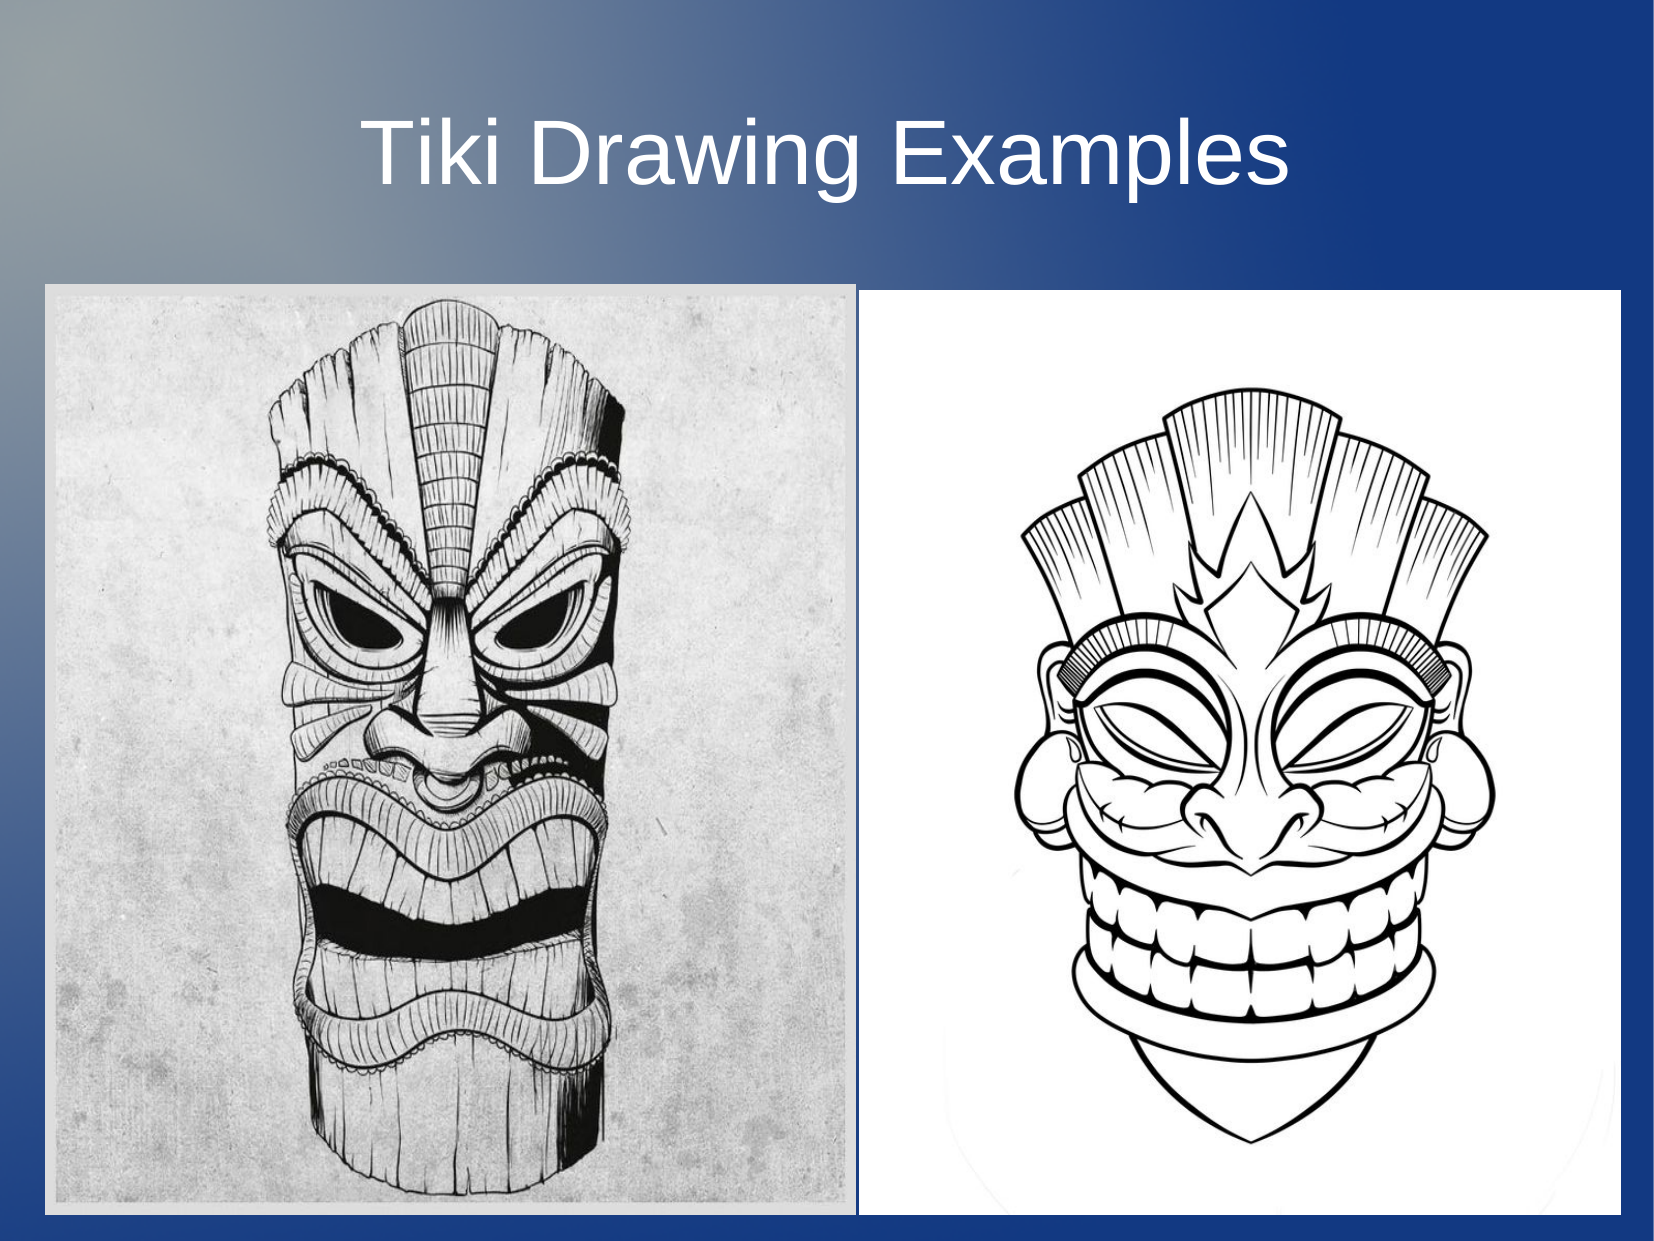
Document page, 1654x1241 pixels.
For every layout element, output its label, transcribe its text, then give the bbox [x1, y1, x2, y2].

picture [0, 0, 1654, 1241]
title Tiki Drawing Examples [82, 49, 1571, 257]
